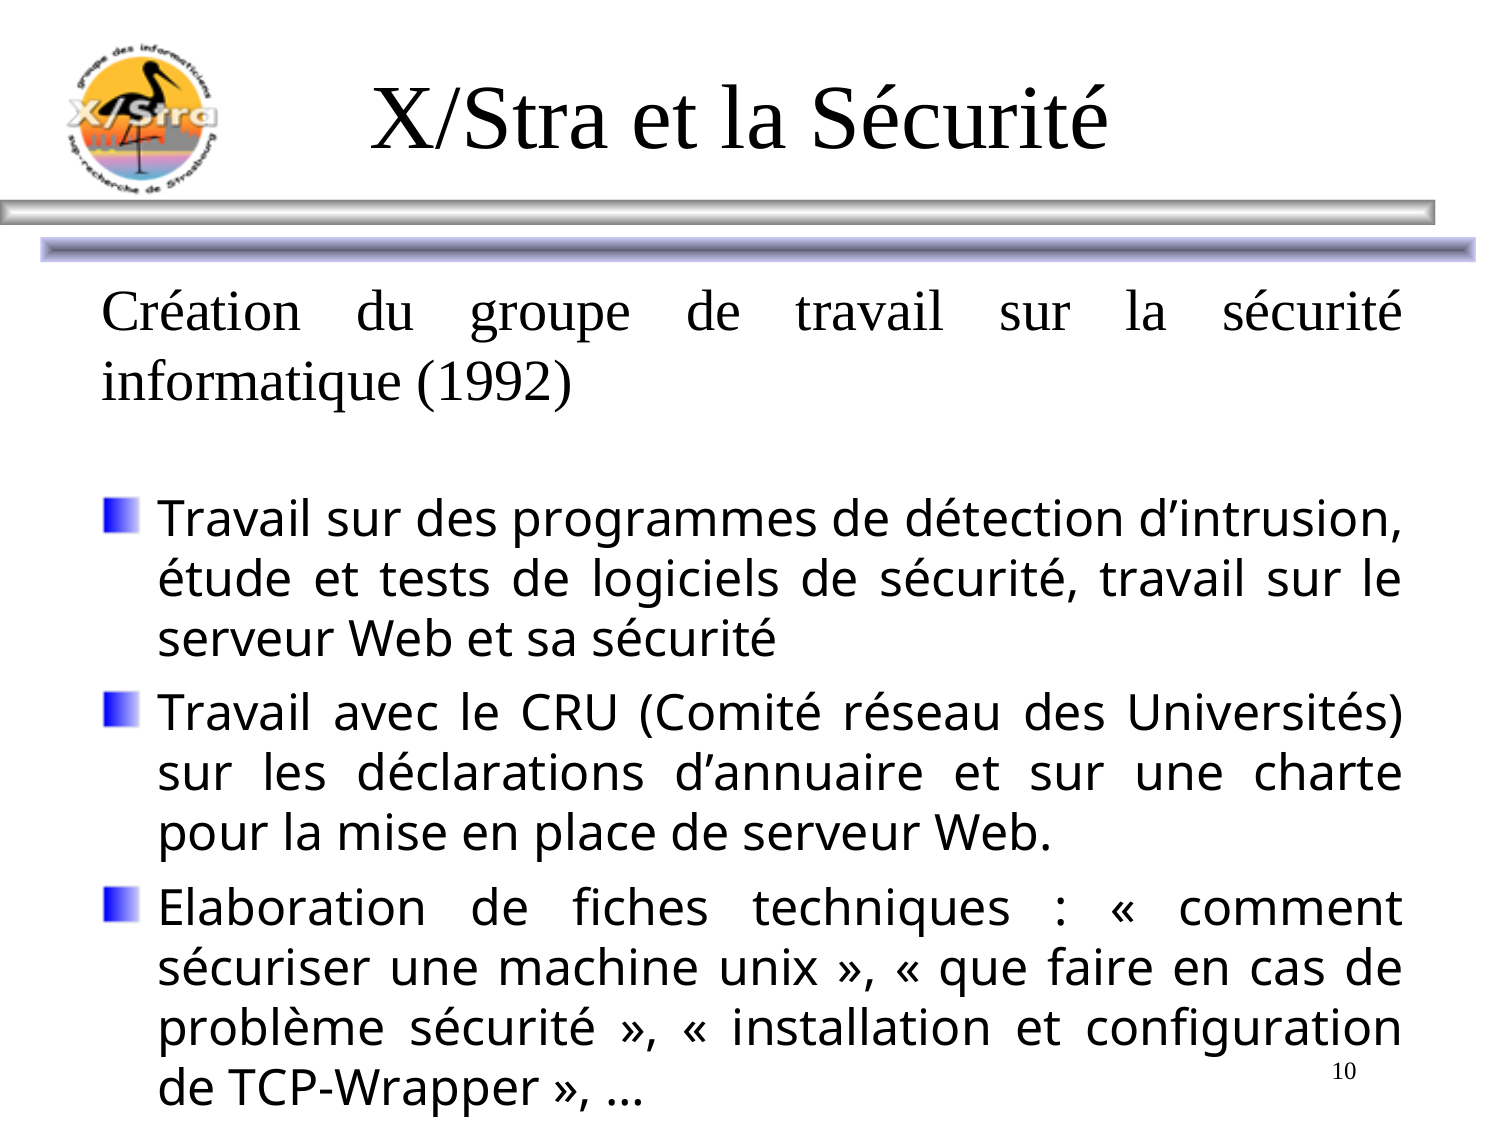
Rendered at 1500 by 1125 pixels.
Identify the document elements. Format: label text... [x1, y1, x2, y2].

picture [53, 175, 231, 208]
list Création du groupe de travail sur la sécurité informatique (1992) Travail sur des programmes de détection d’intrusion, étude et tests de logiciels de sécurité, travail sur le serveur Web et sa sécurité Travail avec le CRU (Comité réseau des Universités) sur les déclarations d’annuaire et sur une charte pour la mise en place de serveur Web. Elaboration de fiches techniques : « comment sécuriser une machine unix », « que faire en cas de problème sécurité », « installation et configuration de TCP-Wrapper », … [85, 264, 1420, 1063]
title X/Stra et la Sécurité [50, 0, 1431, 175]
